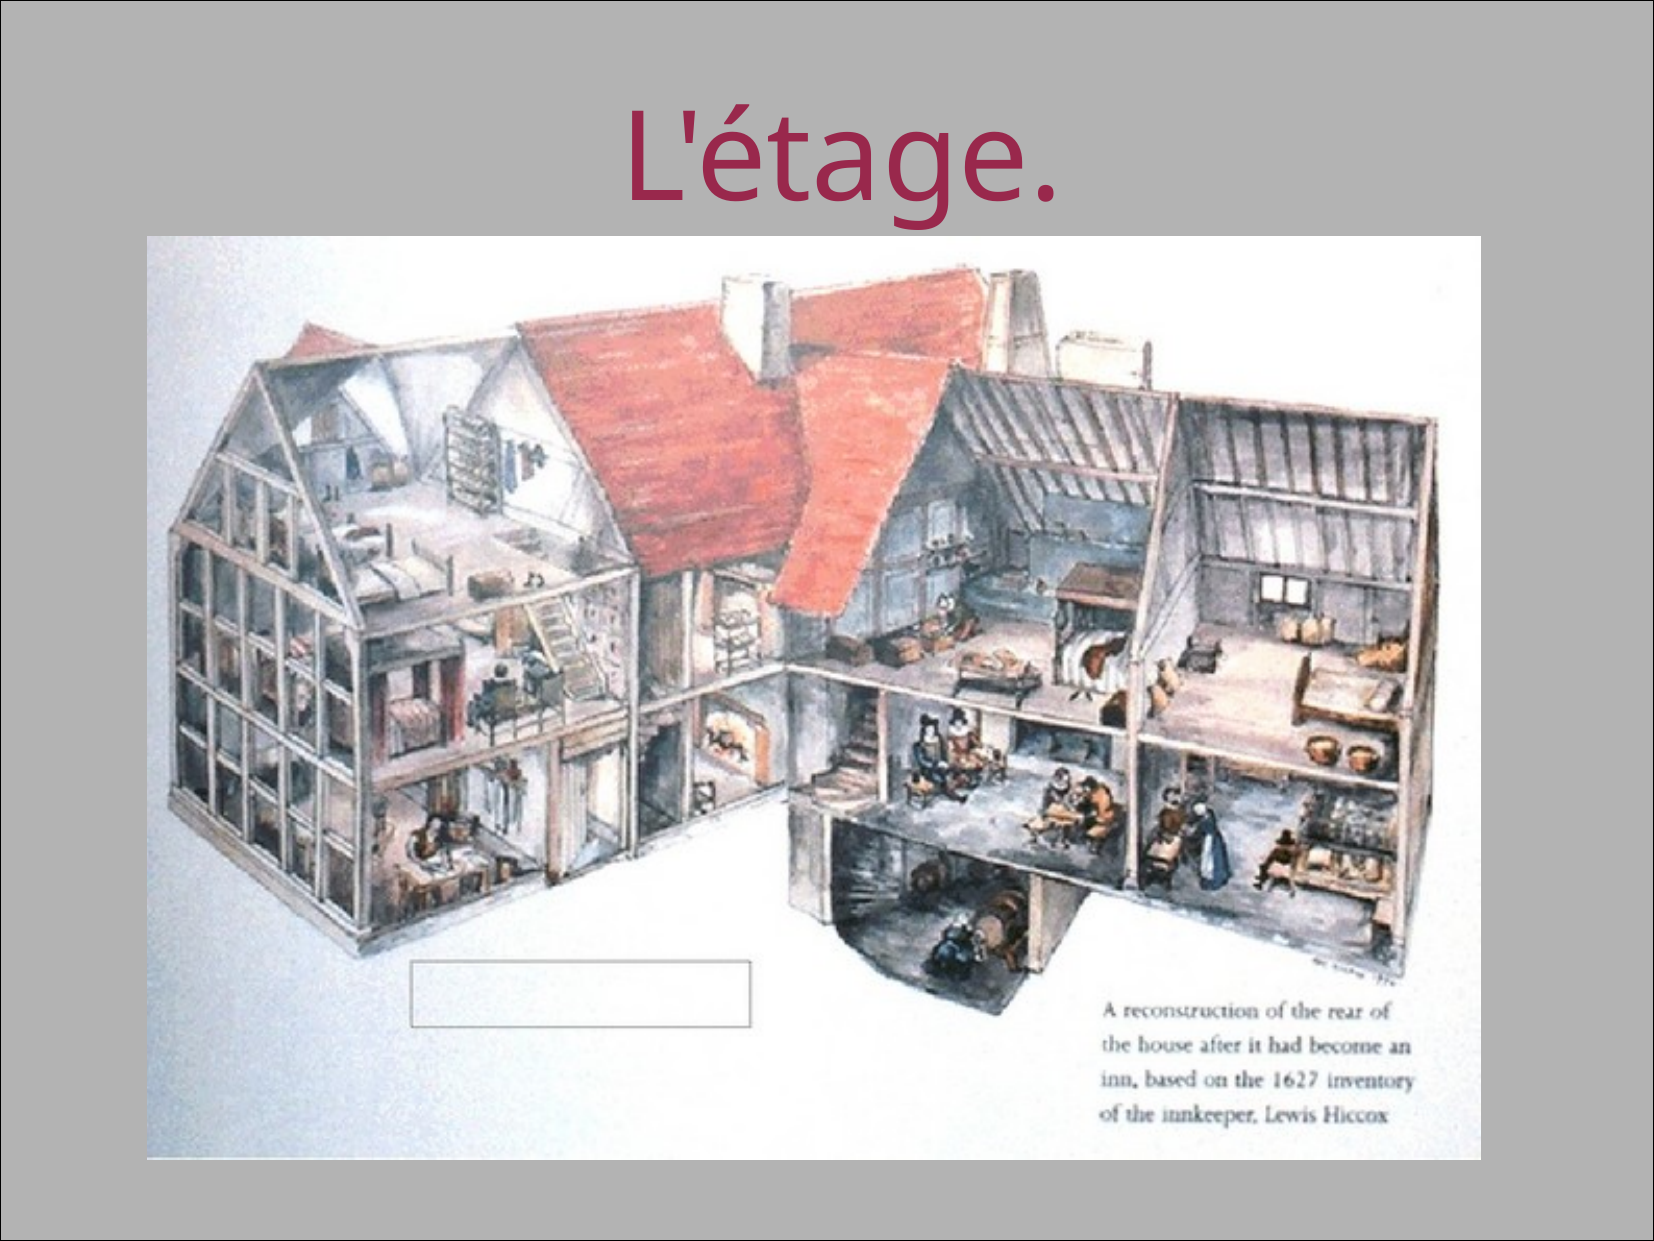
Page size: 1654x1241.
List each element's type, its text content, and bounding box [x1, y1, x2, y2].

text_box [0, 0, 1654, 1240]
picture [147, 236, 1481, 1160]
text_box L'étage. [295, 59, 1388, 217]
